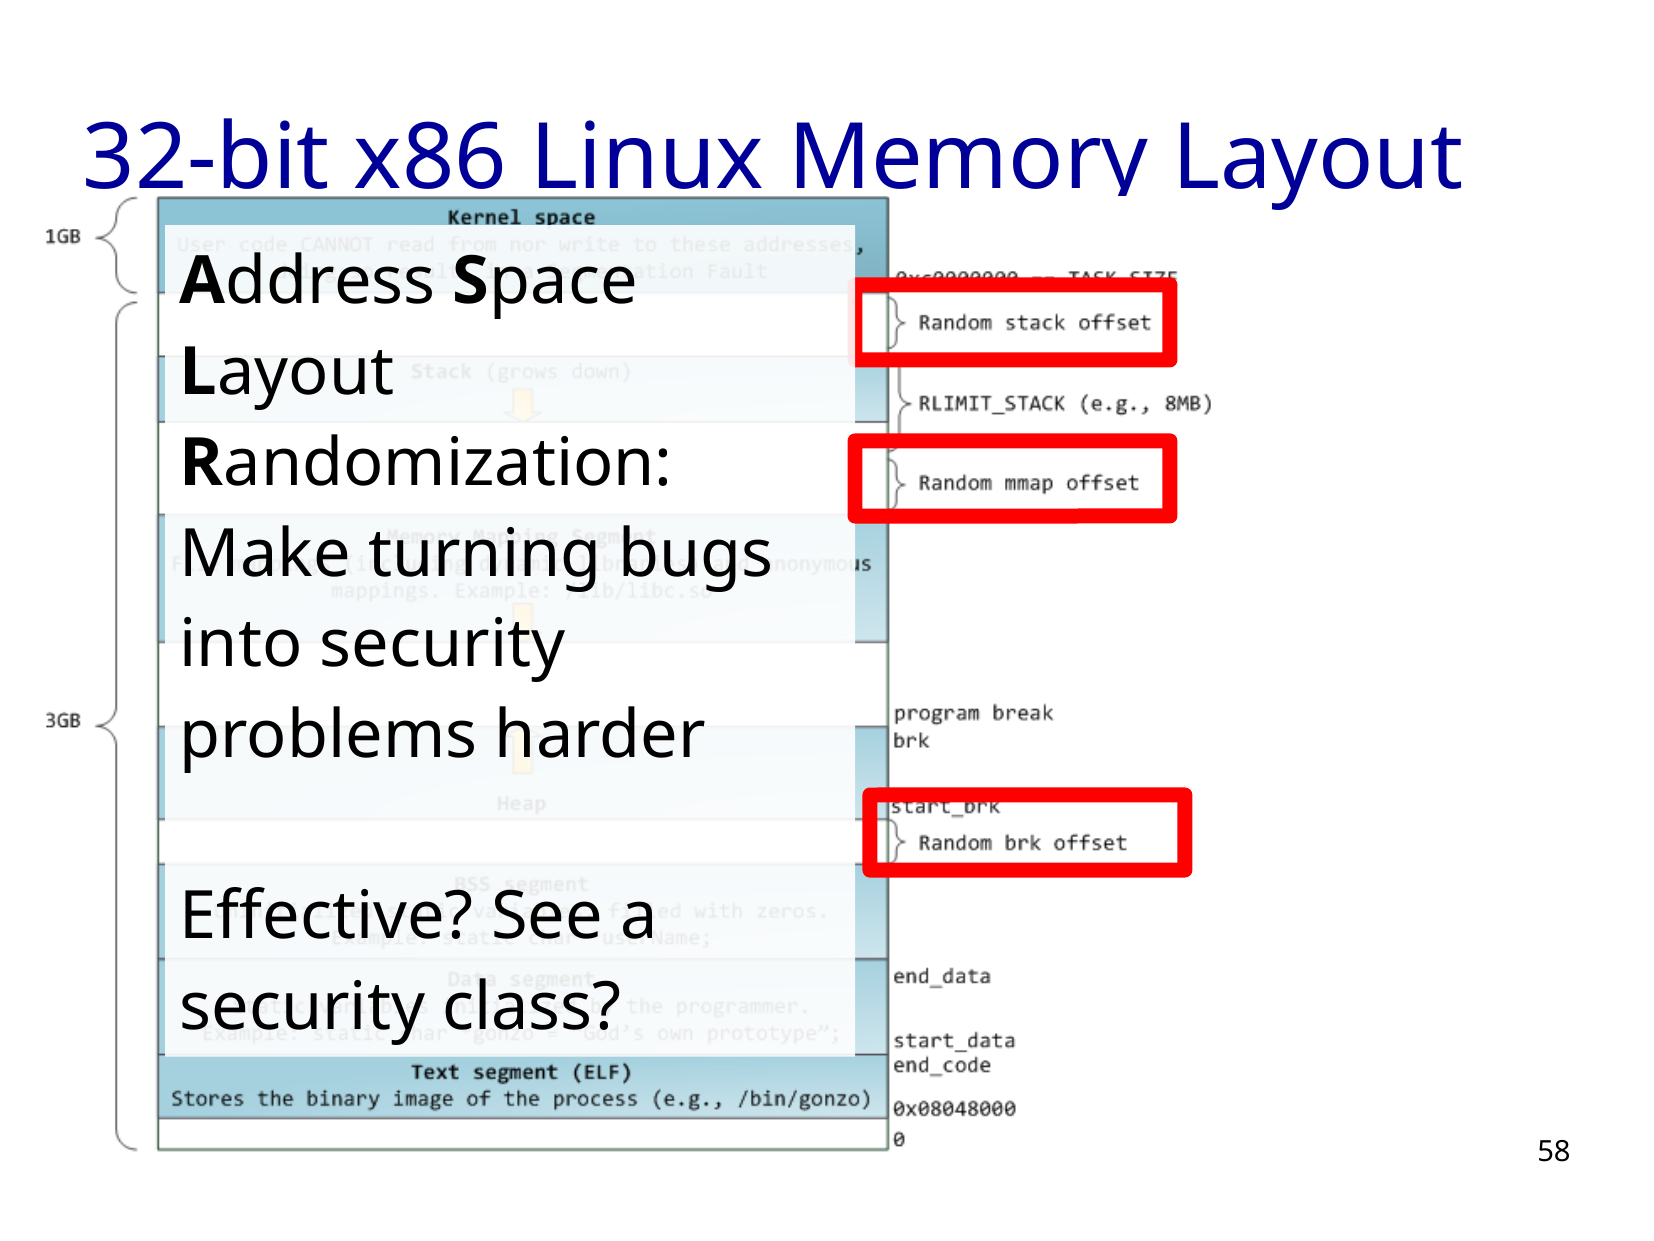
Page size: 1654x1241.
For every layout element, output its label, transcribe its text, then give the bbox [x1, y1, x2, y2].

text_box Address Space Layout Randomization: Make turning bugs into security problems harder Effective? See a security class? [165, 225, 856, 904]
title 32-bit x86 Linux Memory Layout [82, 49, 1571, 257]
picture [45, 196, 1216, 1156]
